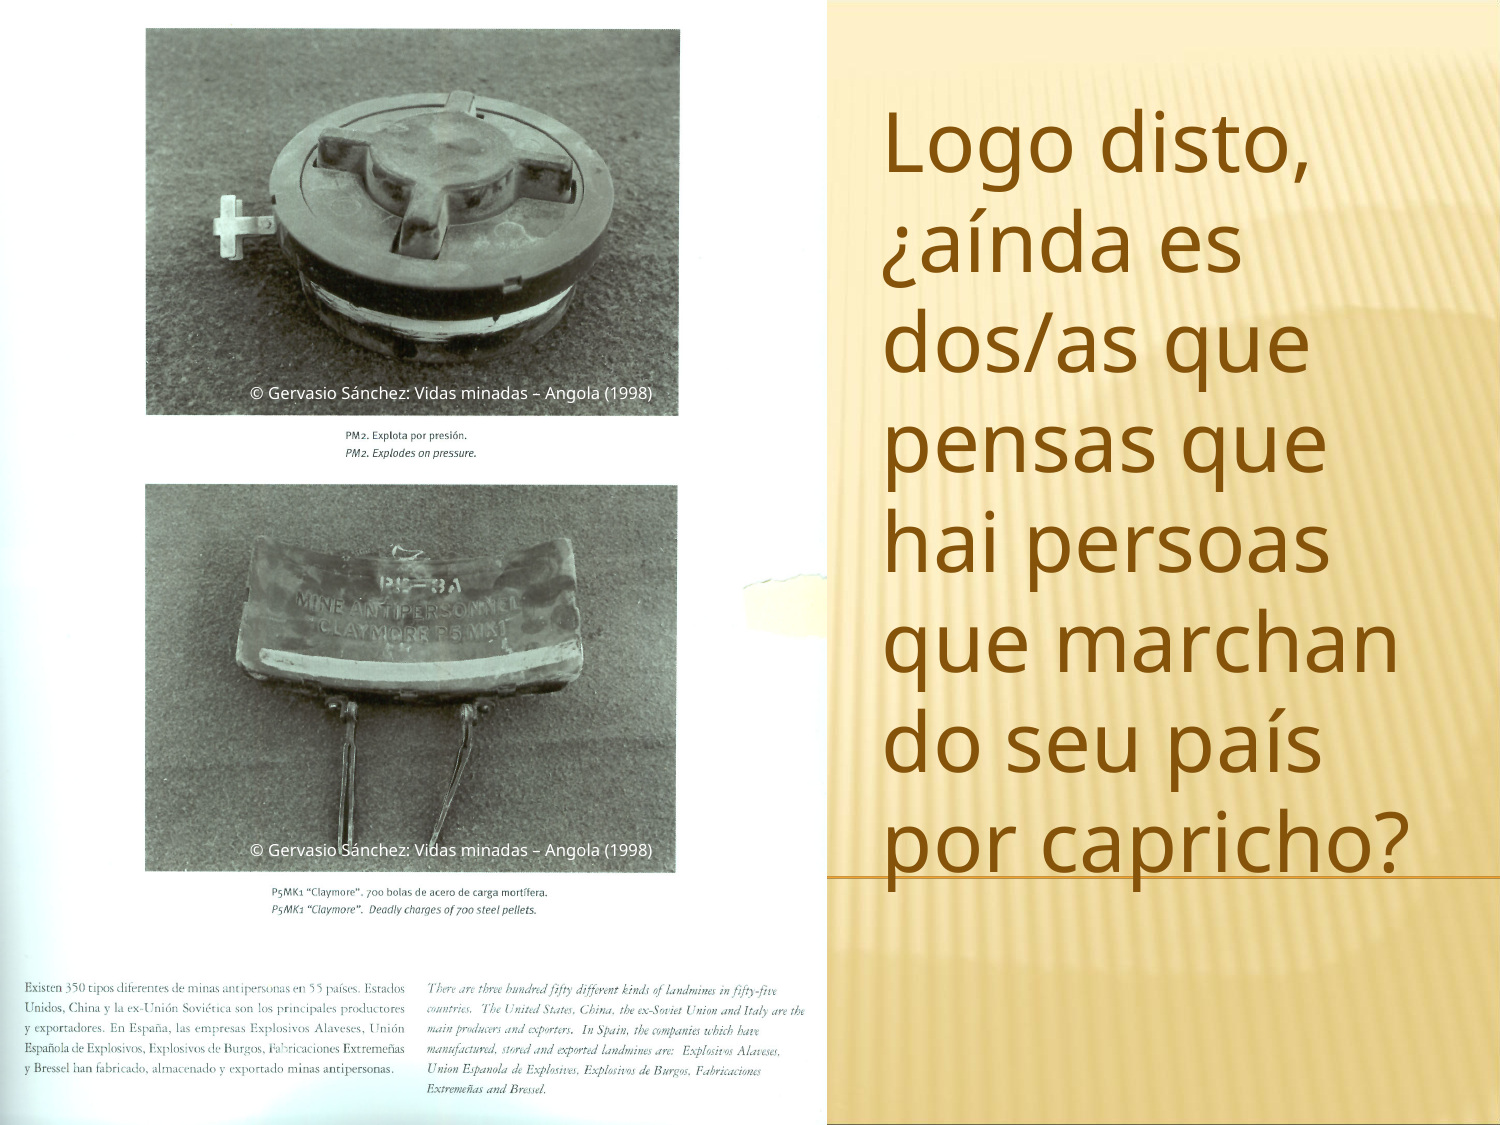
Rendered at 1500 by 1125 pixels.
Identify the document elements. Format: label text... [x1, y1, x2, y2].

text_box © Gervasio Sánchez: Vidas minadas – Angola (1998) [105, 831, 668, 868]
text_box Logo disto, ¿aínda es dos/as que pensas que hai persoas que marchan do seu país por capricho? [867, 81, 1454, 898]
text_box © Gervasio Sánchez: Vidas minadas – Angola (1998) [105, 374, 668, 411]
picture [0, 0, 1500, 1125]
